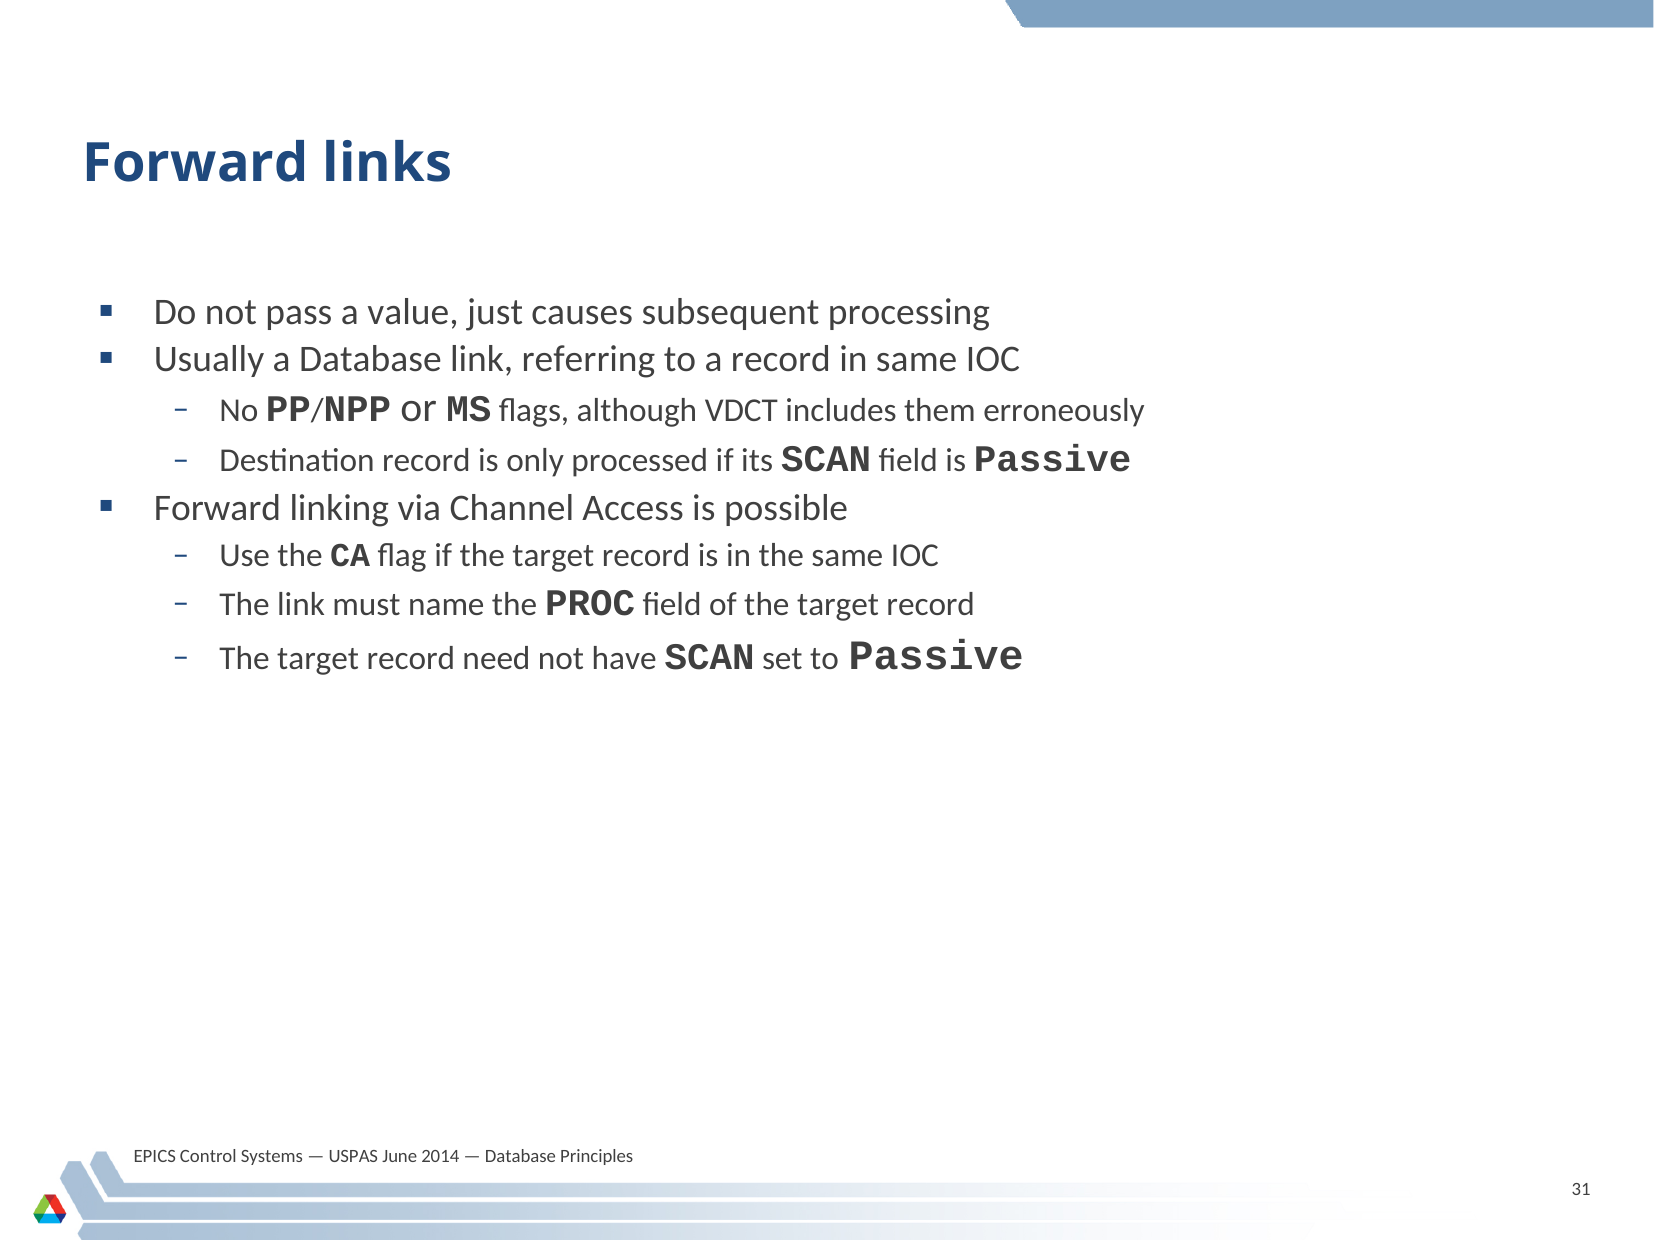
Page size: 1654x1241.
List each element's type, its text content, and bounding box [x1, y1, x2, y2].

title Forward links [82, 128, 1571, 192]
picture [0, 0, 1654, 29]
list Do not pass a value, just causes subsequent processing Usually a Database link, referring to a record in same IOC No PP/NPP or MS flags, although VDCT includes them erroneously Destination record is only processed if its SCAN field is Passive Forward linking via Channel Access is possible Use the CA flag if the target record is in the same IOC The link must name the PROC field of the target record The target record need not have SCAN set to Passive [82, 289, 1571, 1123]
picture [0, 1143, 1654, 1240]
